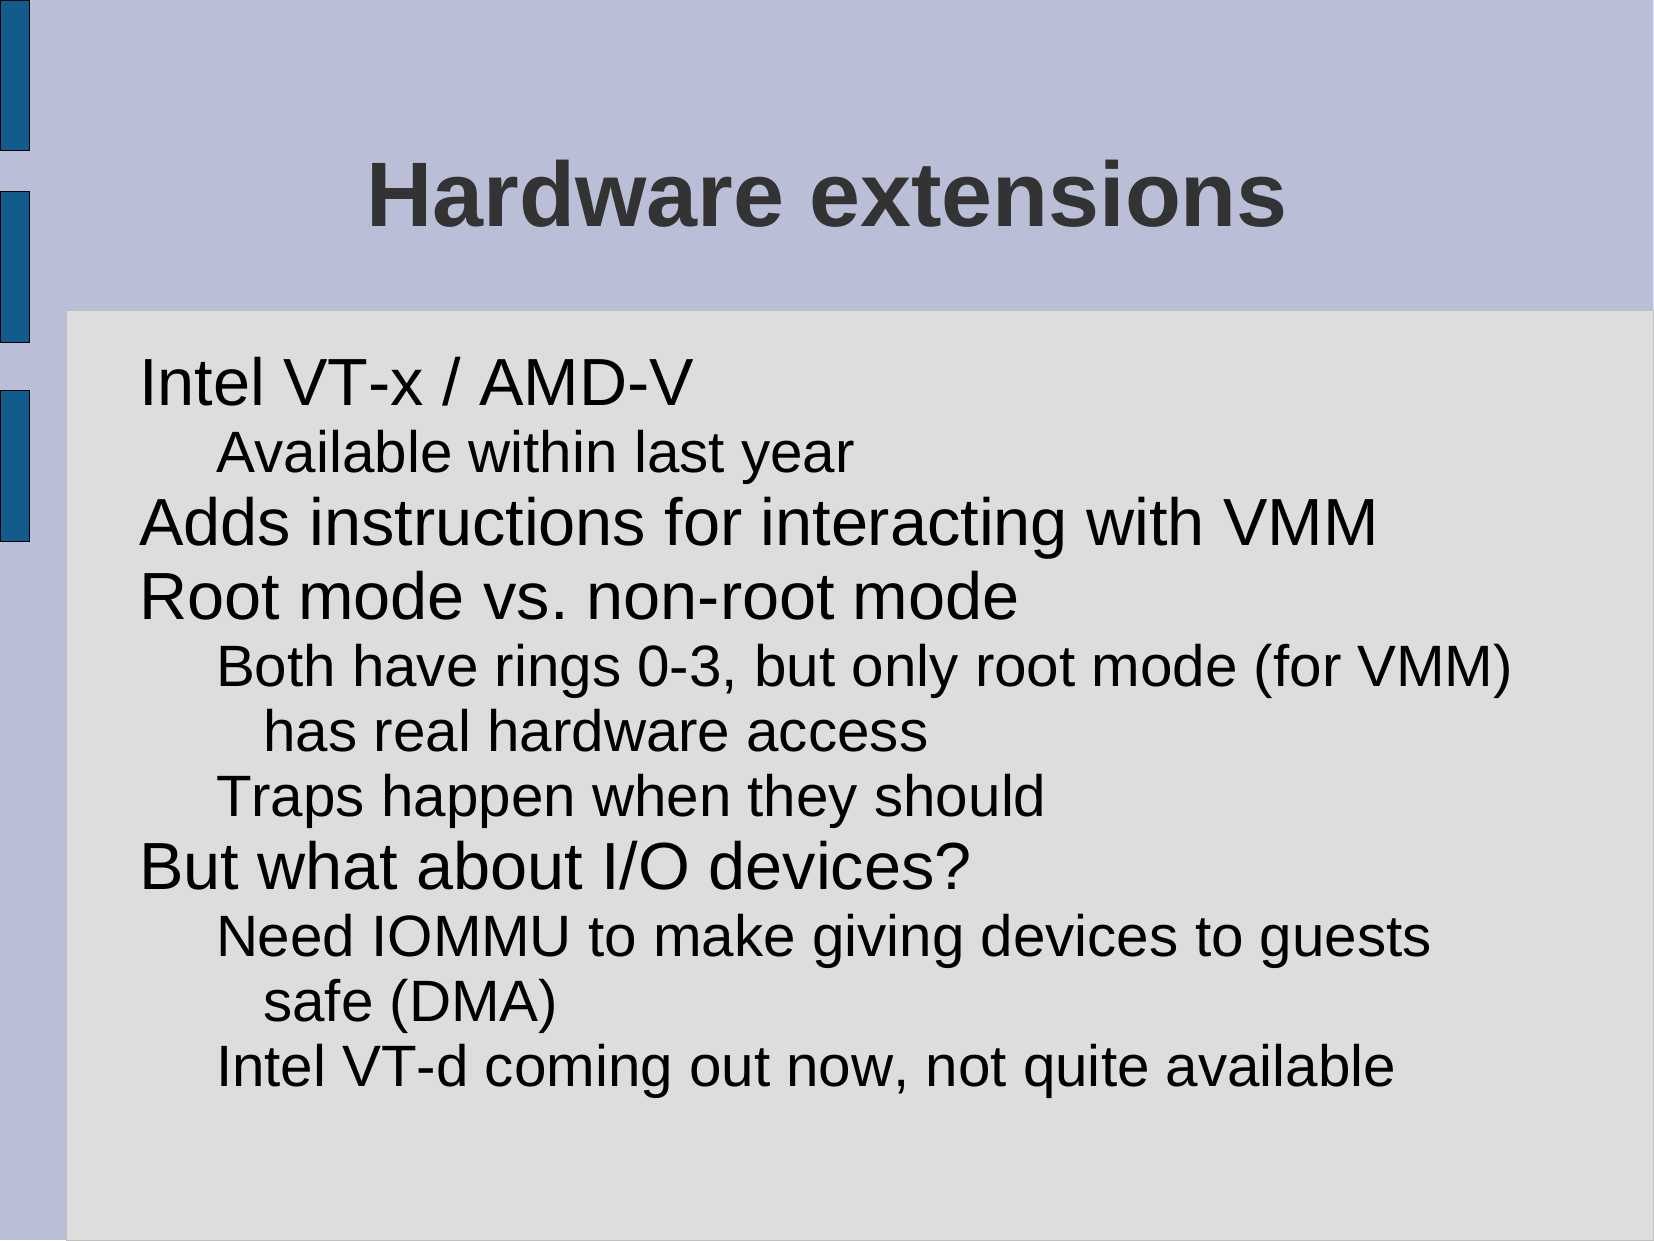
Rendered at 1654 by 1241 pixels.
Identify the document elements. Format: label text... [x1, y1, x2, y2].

title Hardware extensions [121, 91, 1534, 299]
list Intel VT-x / AMD-V Available within last year Adds instructions for interacting with VMM Root mode vs. non-root mode Both have rings 0-3, but only root mode (for VMM) has real hardware access Traps happen when they should But what about I/O devices? Need IOMMU to make giving devices to guests safe (DMA) Intel VT-d coming out now, not quite available [121, 344, 1534, 1127]
